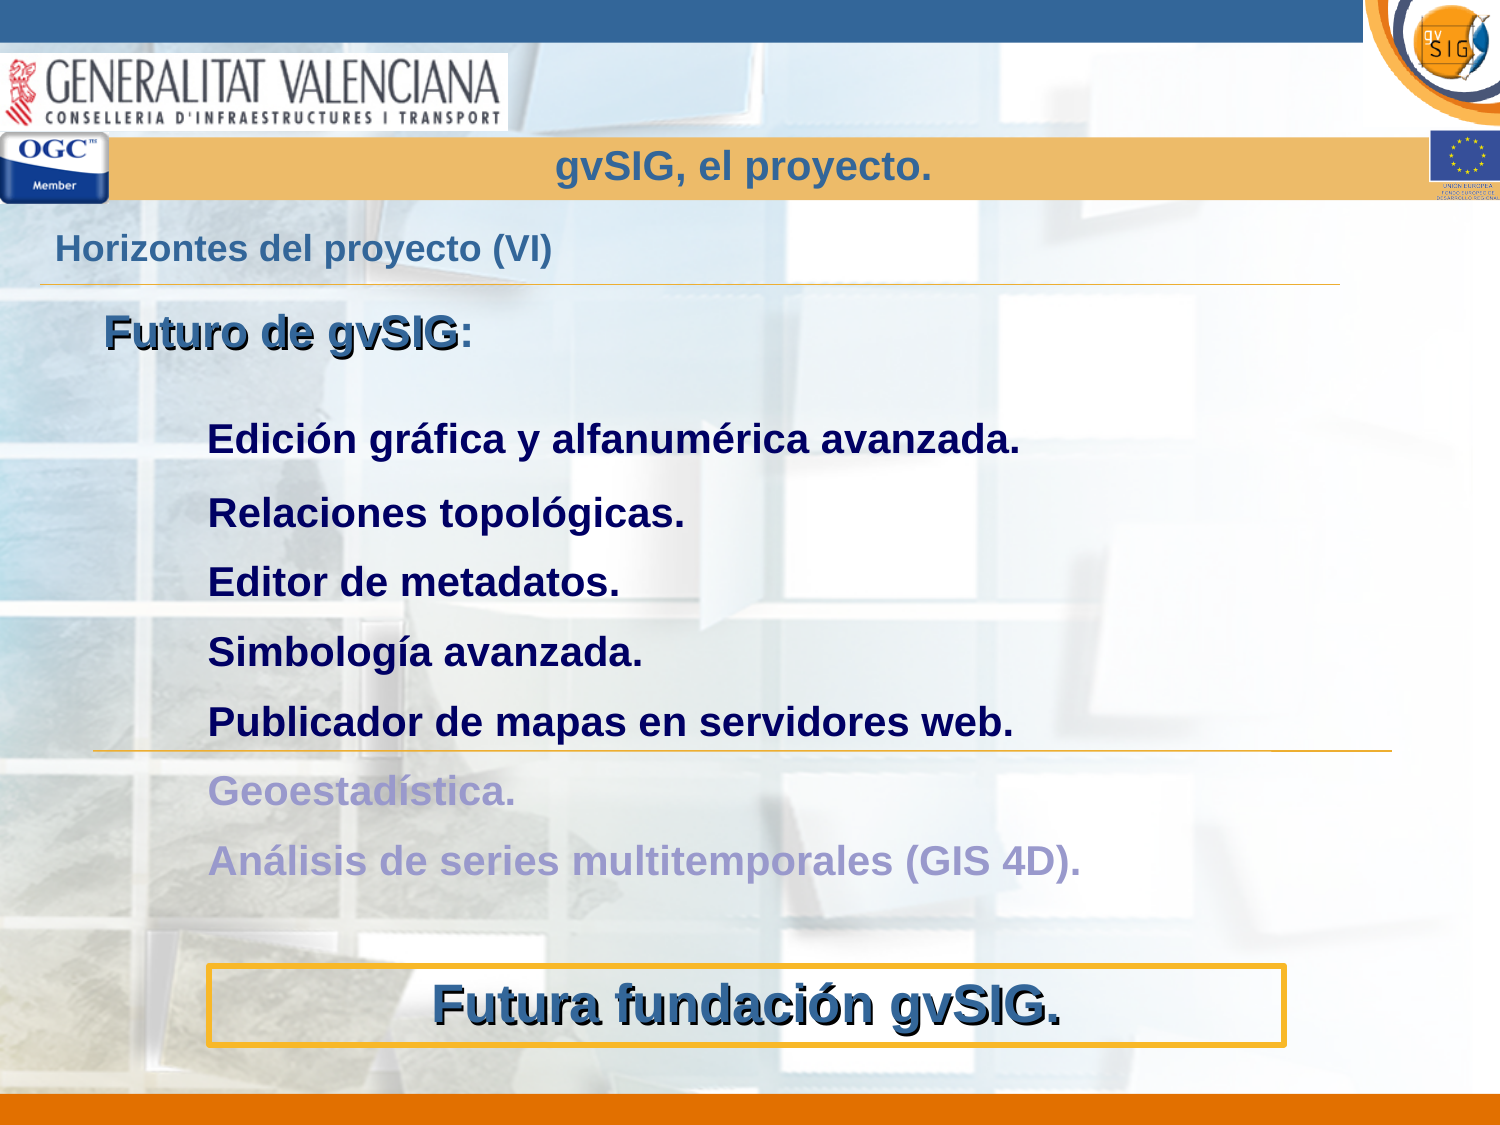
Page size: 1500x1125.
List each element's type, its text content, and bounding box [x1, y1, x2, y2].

text_box Horizontes del proyecto (VI) [40, 222, 691, 283]
picture [1363, 0, 1500, 127]
text_box Futuro de gvSIG: [88, 281, 1349, 366]
picture [0, 132, 109, 137]
picture [0, 53, 508, 131]
text_box gvSIG, el proyecto. [0, 137, 1488, 203]
text_box Edición gráfica y alfanumérica avanzada. Relaciones topológicas. Editor de metadatos. Simbología avanzada. Publicador de mapas en servidores web. Geoestadística. Análisis de series multitemporales (GIS 4D). [106, 355, 1421, 927]
picture [1429, 129, 1500, 200]
text_box Futura fundación gvSIG. [209, 965, 1284, 1045]
